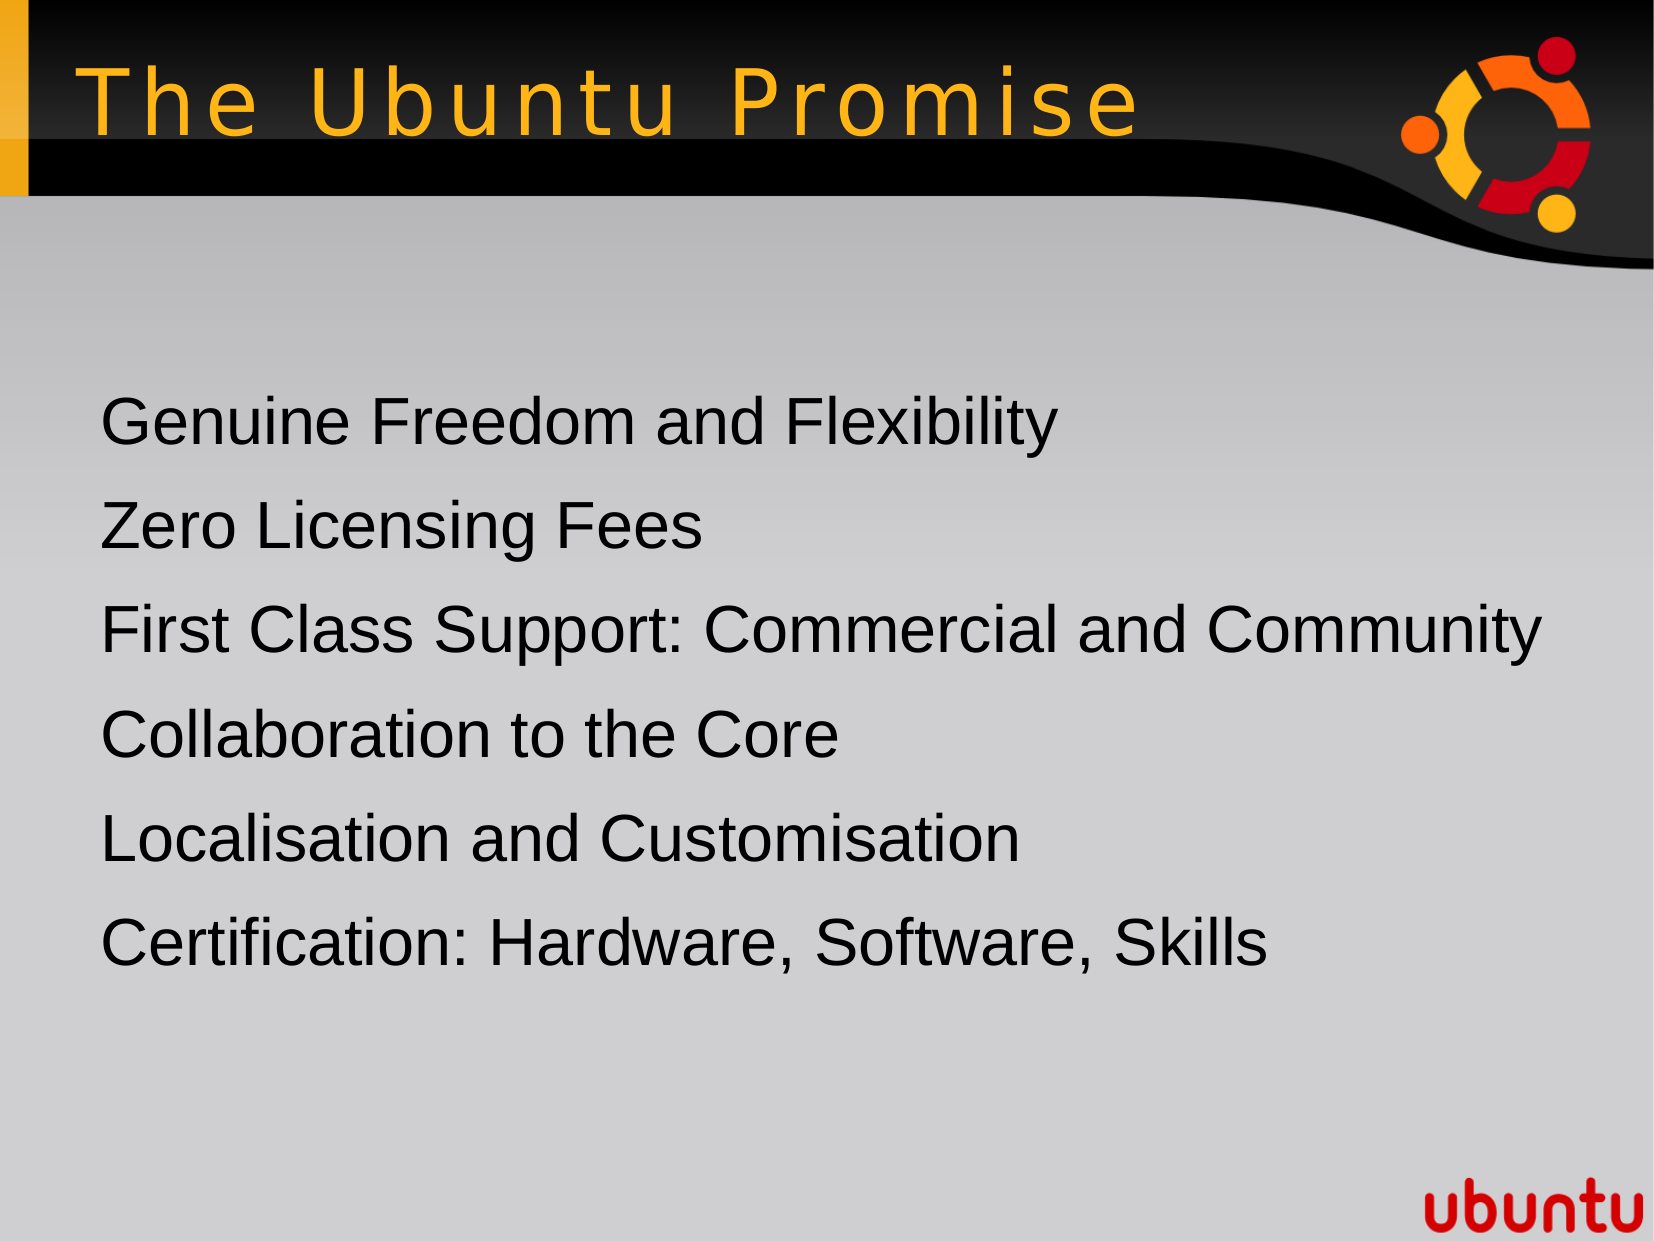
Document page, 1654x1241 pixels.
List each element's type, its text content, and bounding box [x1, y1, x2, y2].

picture [0, 0, 1654, 1241]
title The Ubuntu Promise [76, 0, 1359, 207]
list Genuine Freedom and Flexibility Zero Licensing Fees First Class Support: Commercial and Community Collaboration to the Core Localisation and Customisation Certification: Hardware, Software, Skills [82, 383, 1625, 1127]
